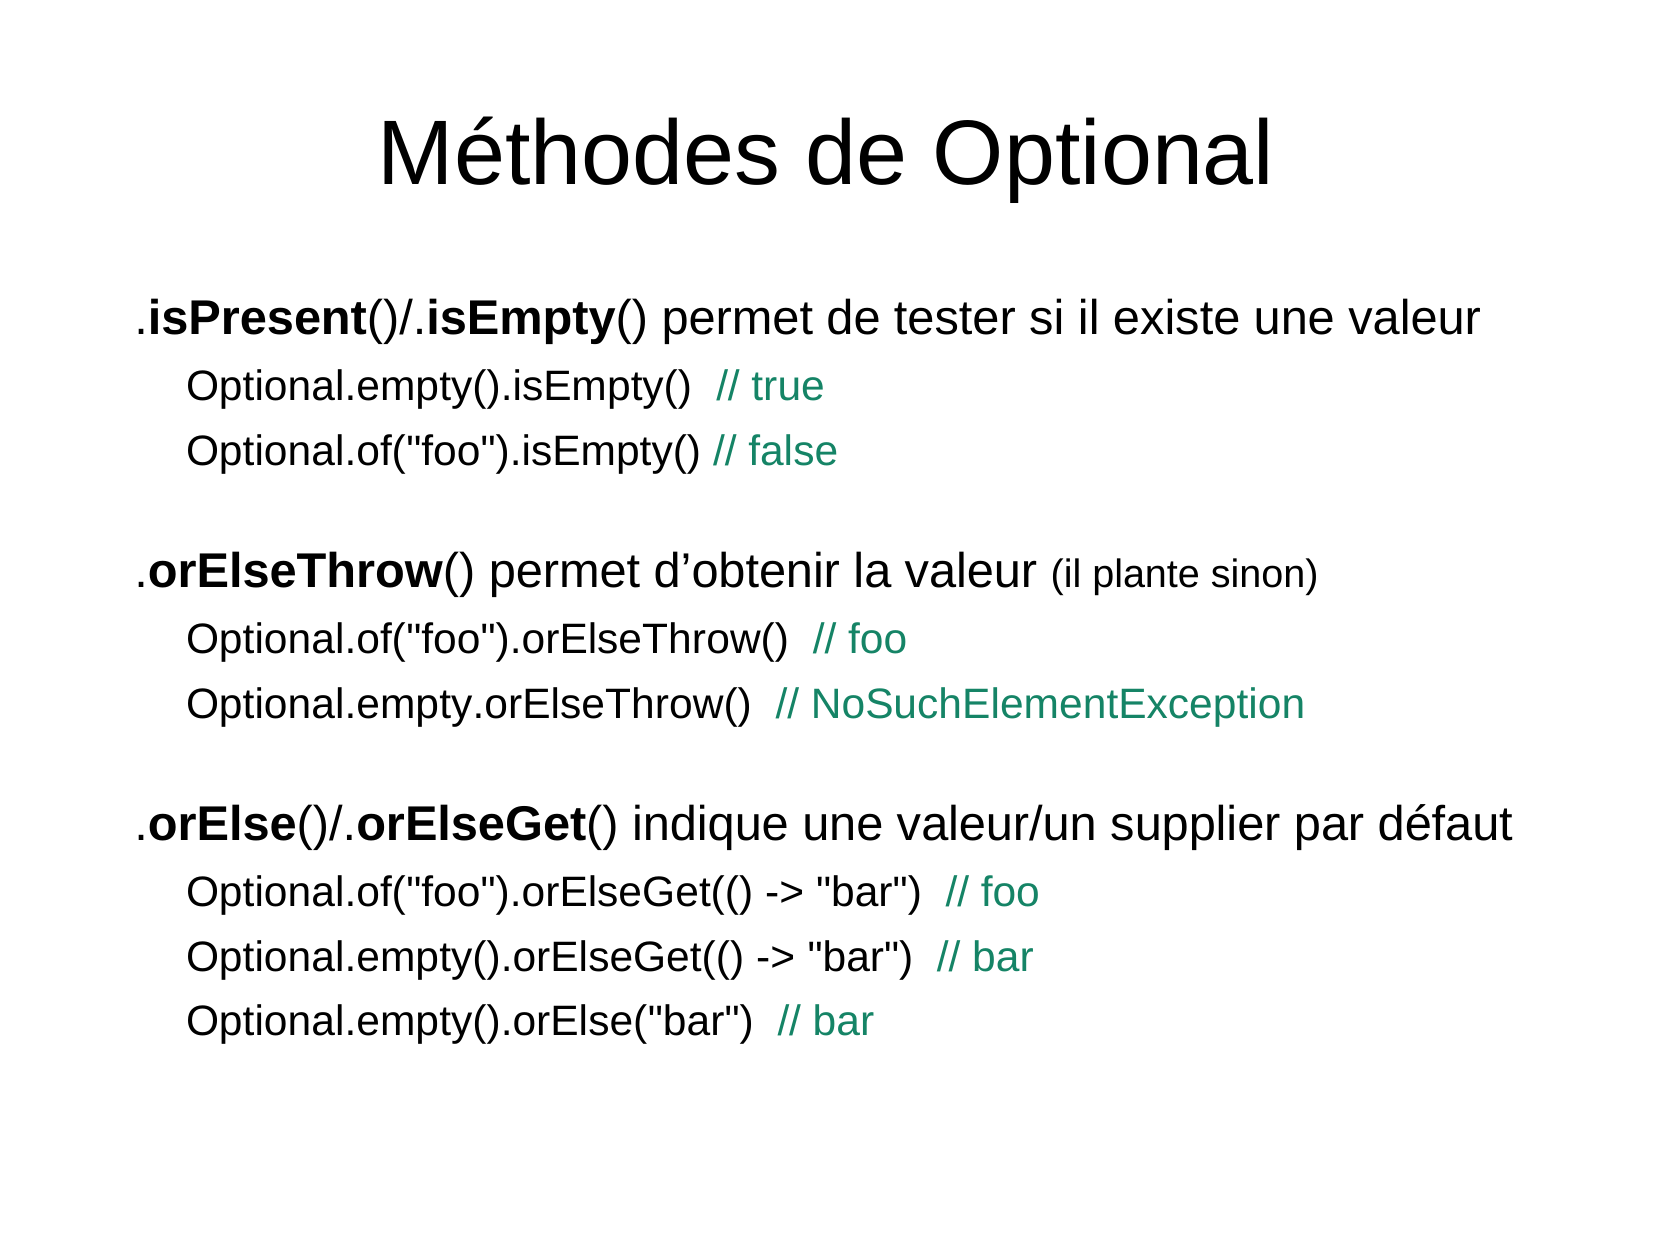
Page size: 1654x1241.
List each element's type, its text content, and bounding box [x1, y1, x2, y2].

title Méthodes de Optional [82, 49, 1571, 257]
list .isPresent()/.isEmpty() permet de tester si il existe une valeur Optional.empty().isEmpty() // true Optional.of("foo").isEmpty() // false .orElseThrow() permet d’obtenir la valeur (il plante sinon) Optional.of("foo").orElseThrow() // foo Optional.empty.orElseThrow() // NoSuchElementException .orElse()/.orElseGet() indique une valeur/un supplier par défaut Optional.of("foo").orElseGet(() -> "bar") // foo Optional.empty().orElseGet(() -> "bar") // bar Optional.empty().orElse("bar") // bar [82, 290, 1571, 1066]
